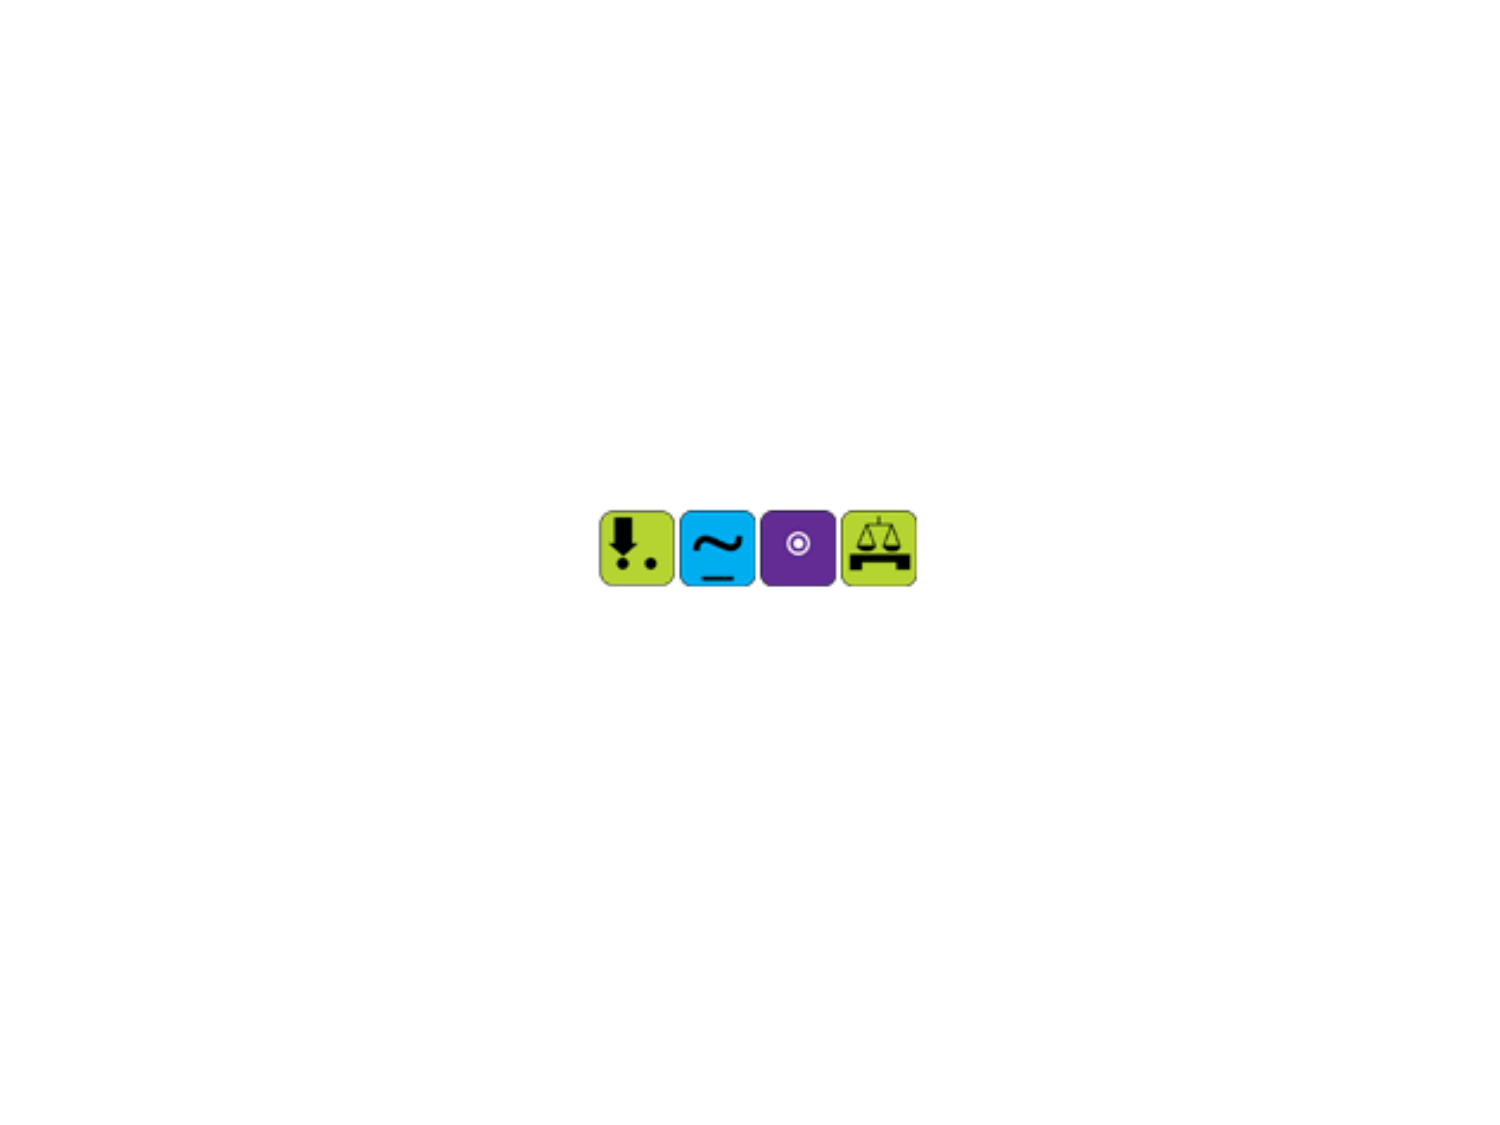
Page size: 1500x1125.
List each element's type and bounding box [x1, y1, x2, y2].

picture [583, 499, 934, 599]
